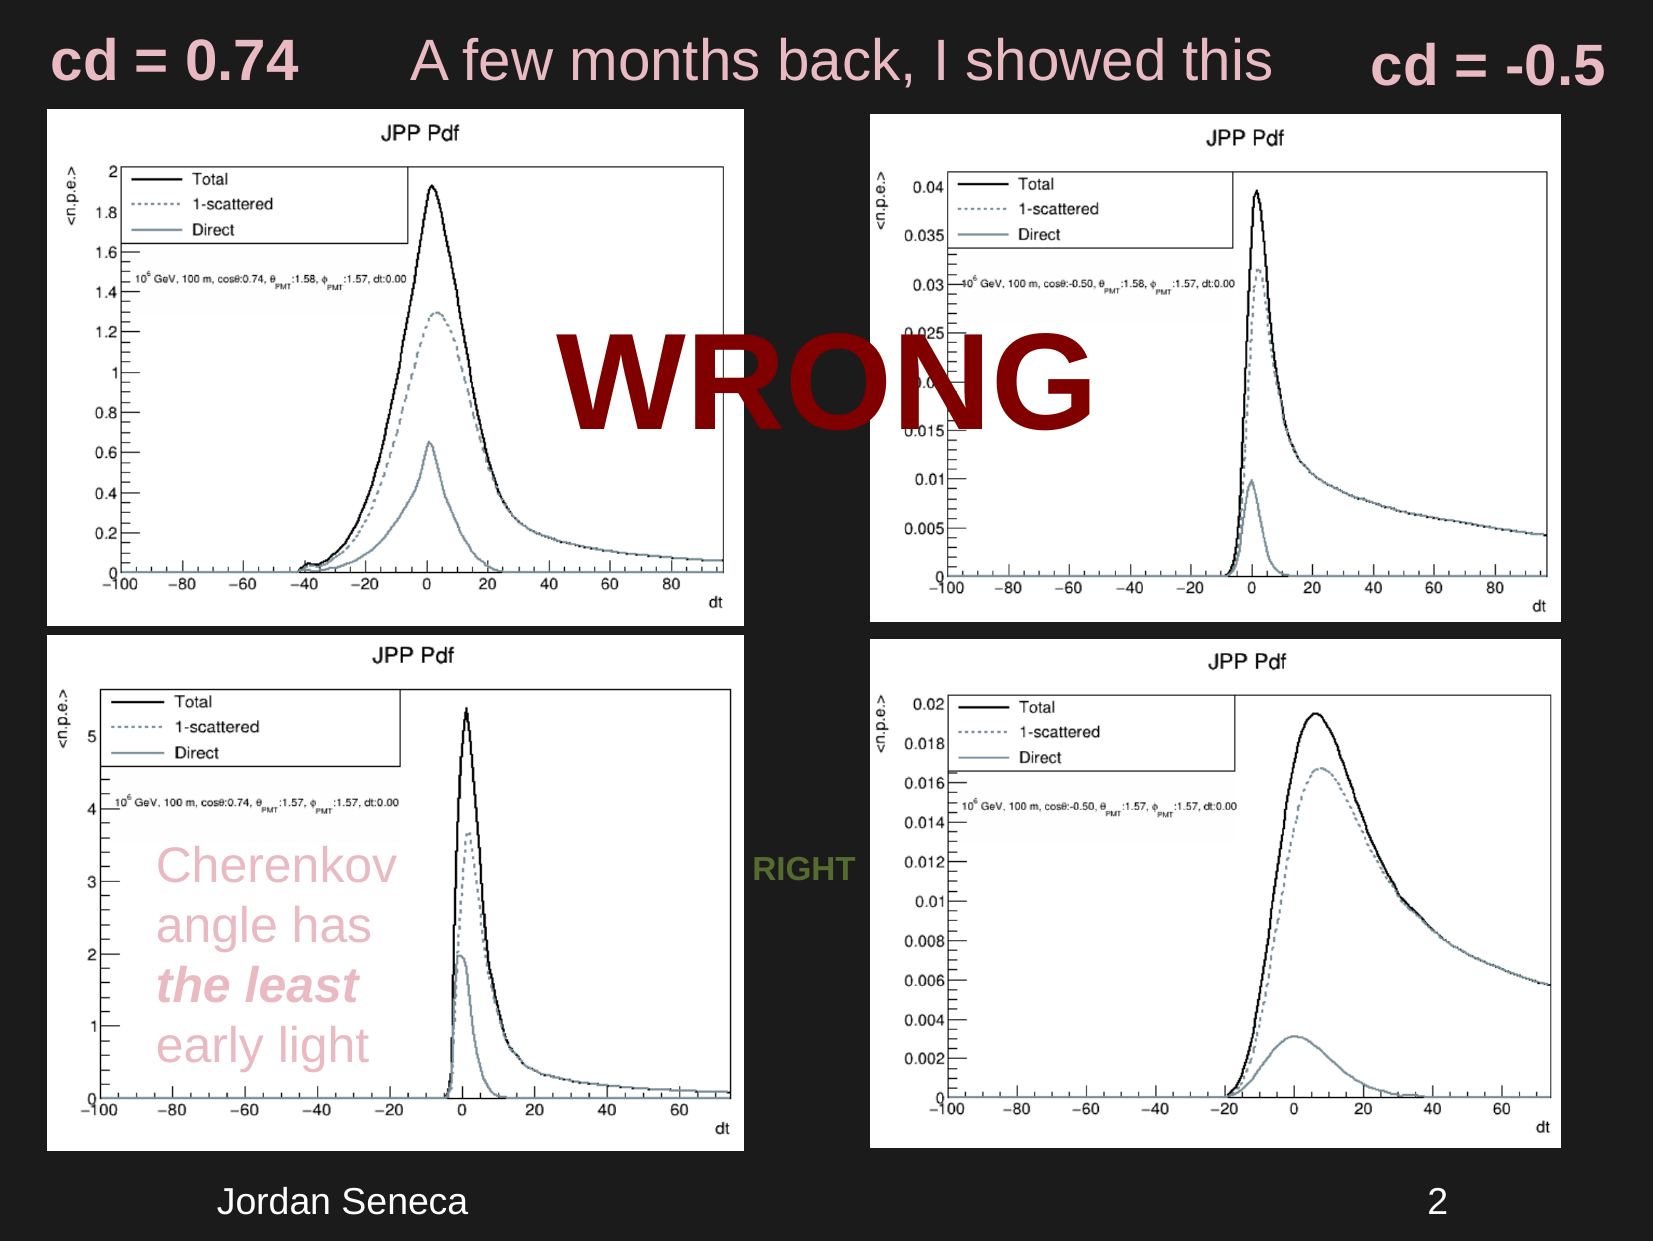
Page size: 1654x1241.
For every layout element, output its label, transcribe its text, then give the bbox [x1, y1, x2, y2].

picture [47, 109, 744, 626]
text_box WRONG [495, 285, 1158, 465]
picture [870, 639, 1561, 1148]
picture [47, 635, 744, 1152]
text_box cd = -0.5 [1320, 20, 1654, 106]
text_box Cherenkov angle has the least early light [105, 824, 451, 1080]
text_box cd = 0.74 [0, 15, 571, 100]
text_box A few months back, I showed this [571, 15, 1336, 100]
text_box RIGHT [701, 839, 1272, 895]
picture [870, 114, 1561, 622]
